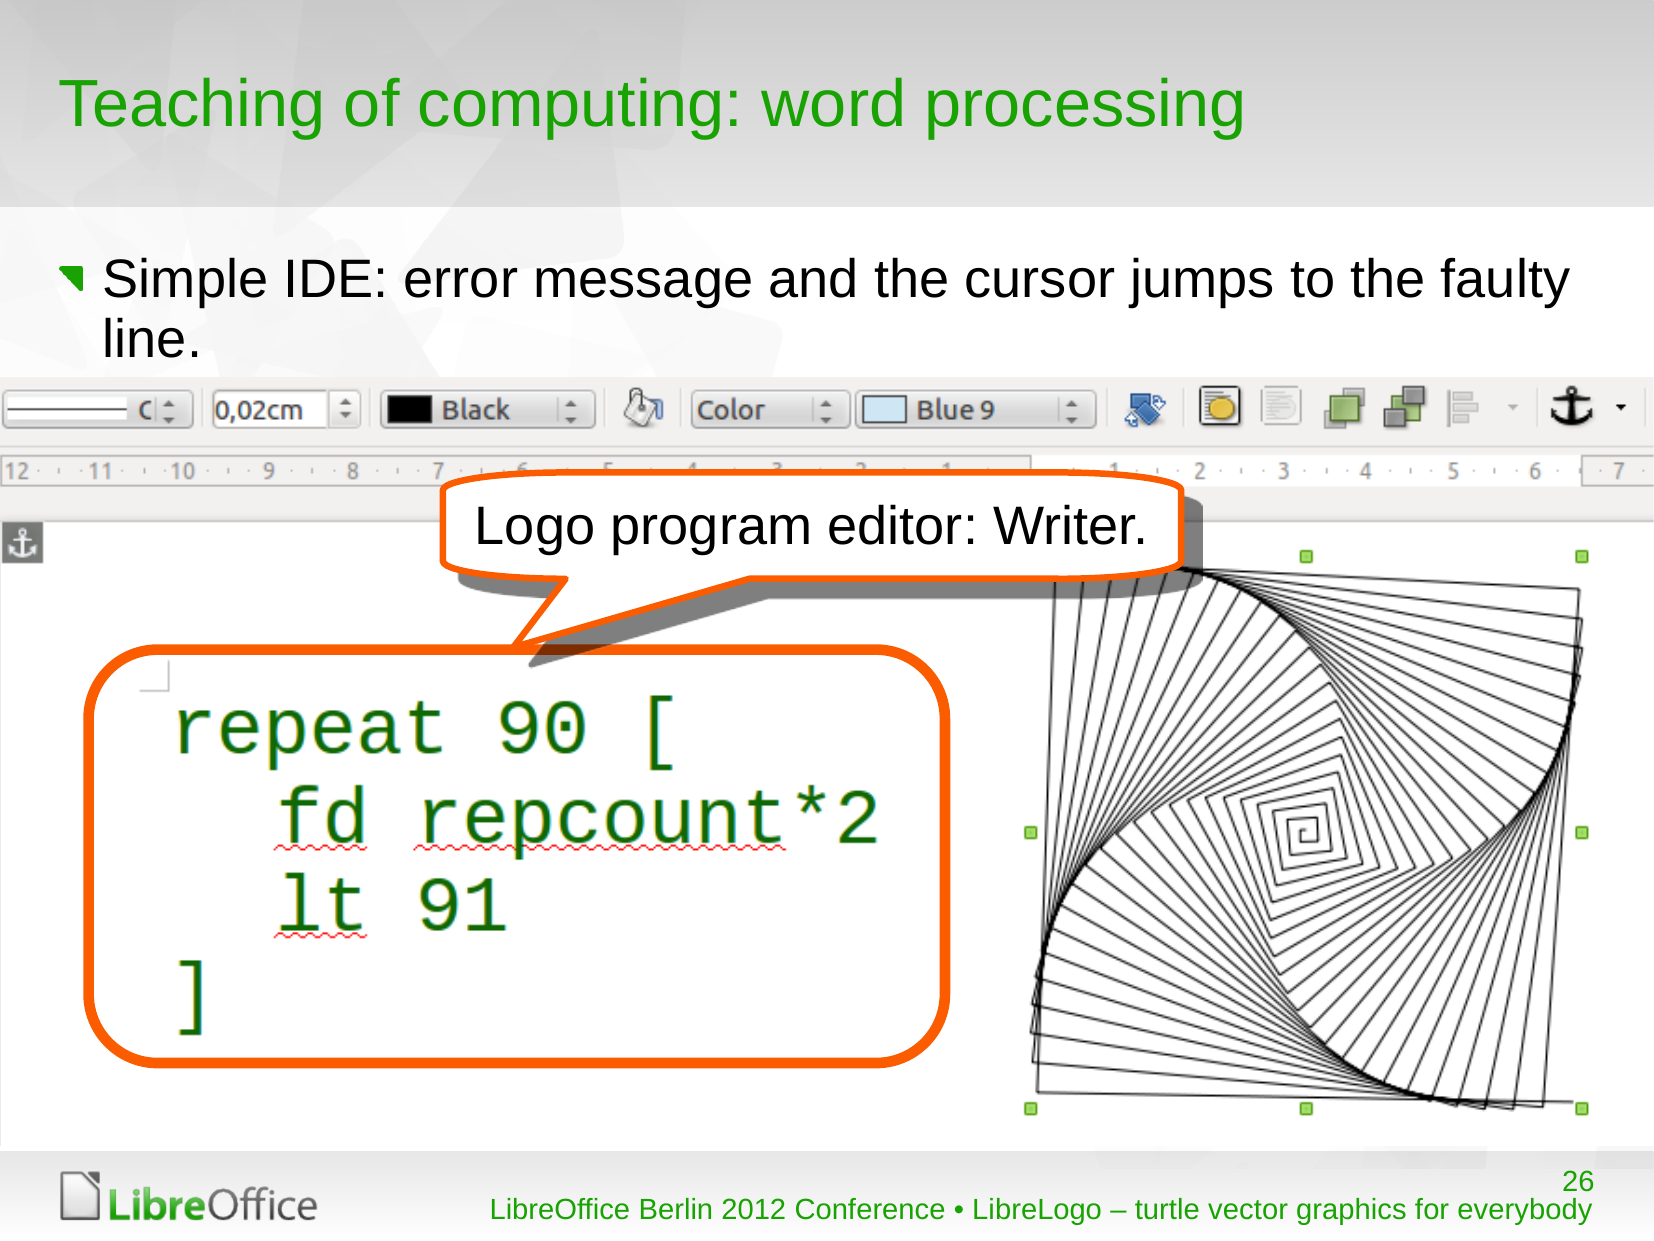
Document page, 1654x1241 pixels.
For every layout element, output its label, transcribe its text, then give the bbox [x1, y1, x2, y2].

title Teaching of computing: word processing [59, 29, 1595, 178]
picture [0, 0, 1654, 1169]
list Simple IDE: error message and the cursor jumps to the faulty line. [59, 248, 1595, 377]
text_box Logo program editor: Writer. [442, 472, 1182, 648]
picture [41, 1152, 337, 1240]
